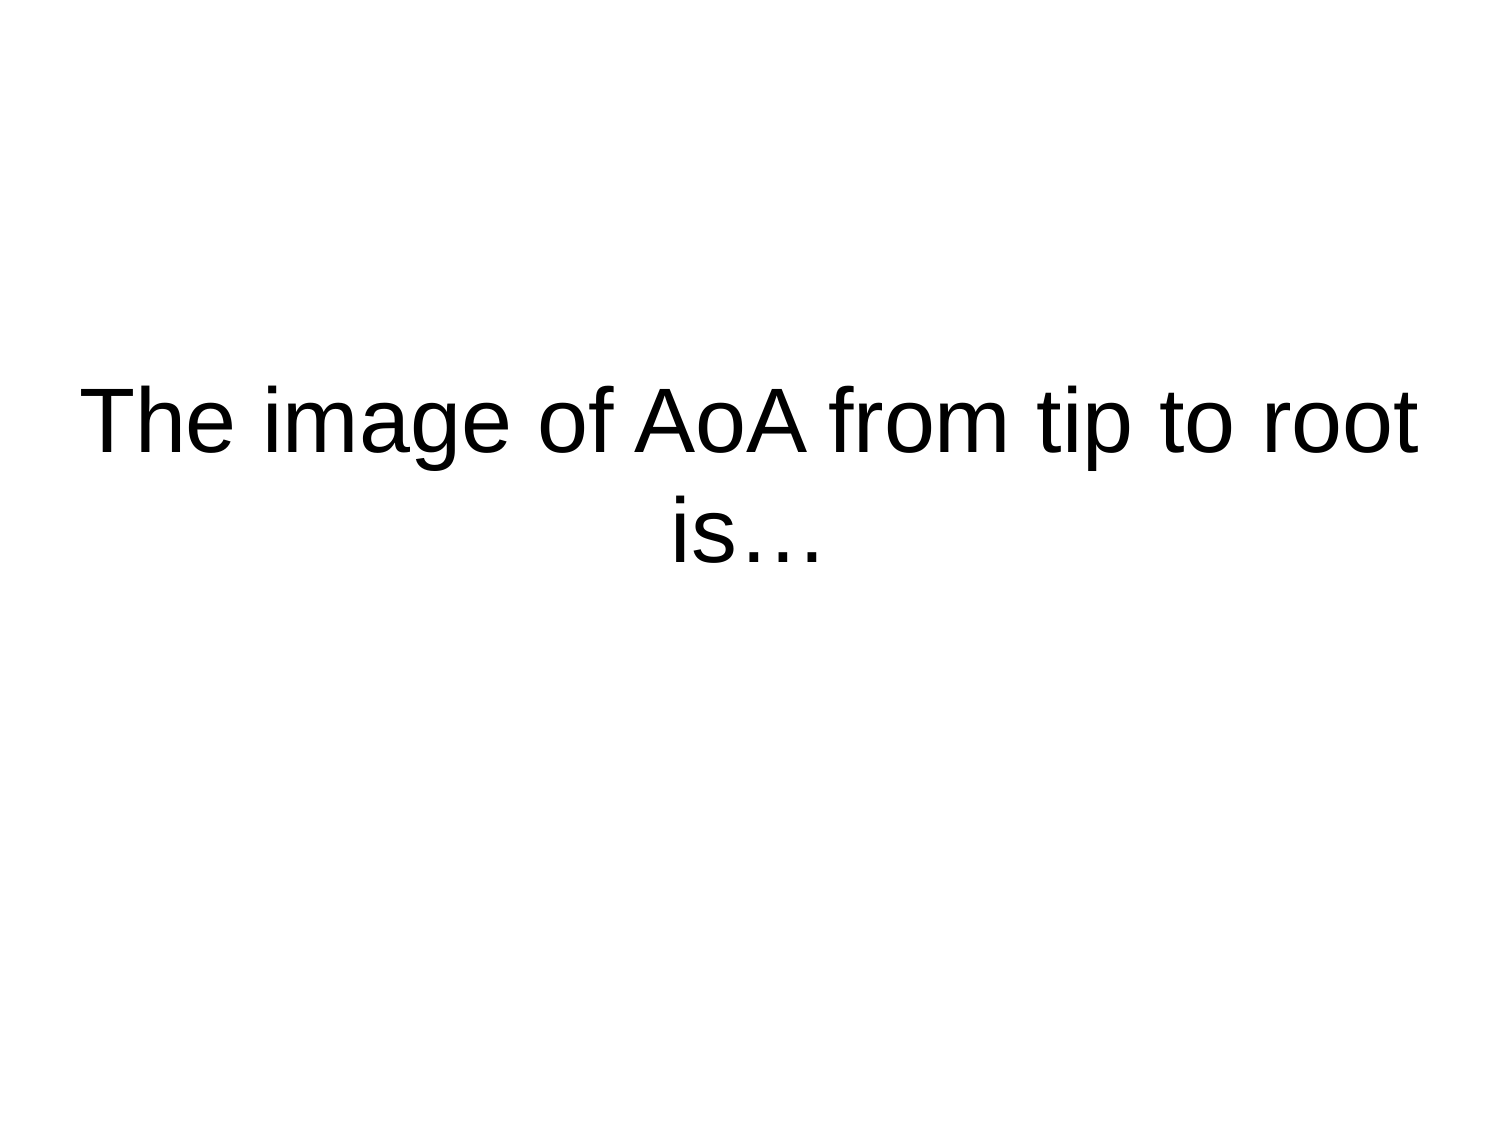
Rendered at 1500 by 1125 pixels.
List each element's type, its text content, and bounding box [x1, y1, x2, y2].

title The image of AoA from tip to root is… [32, 350, 1468, 592]
